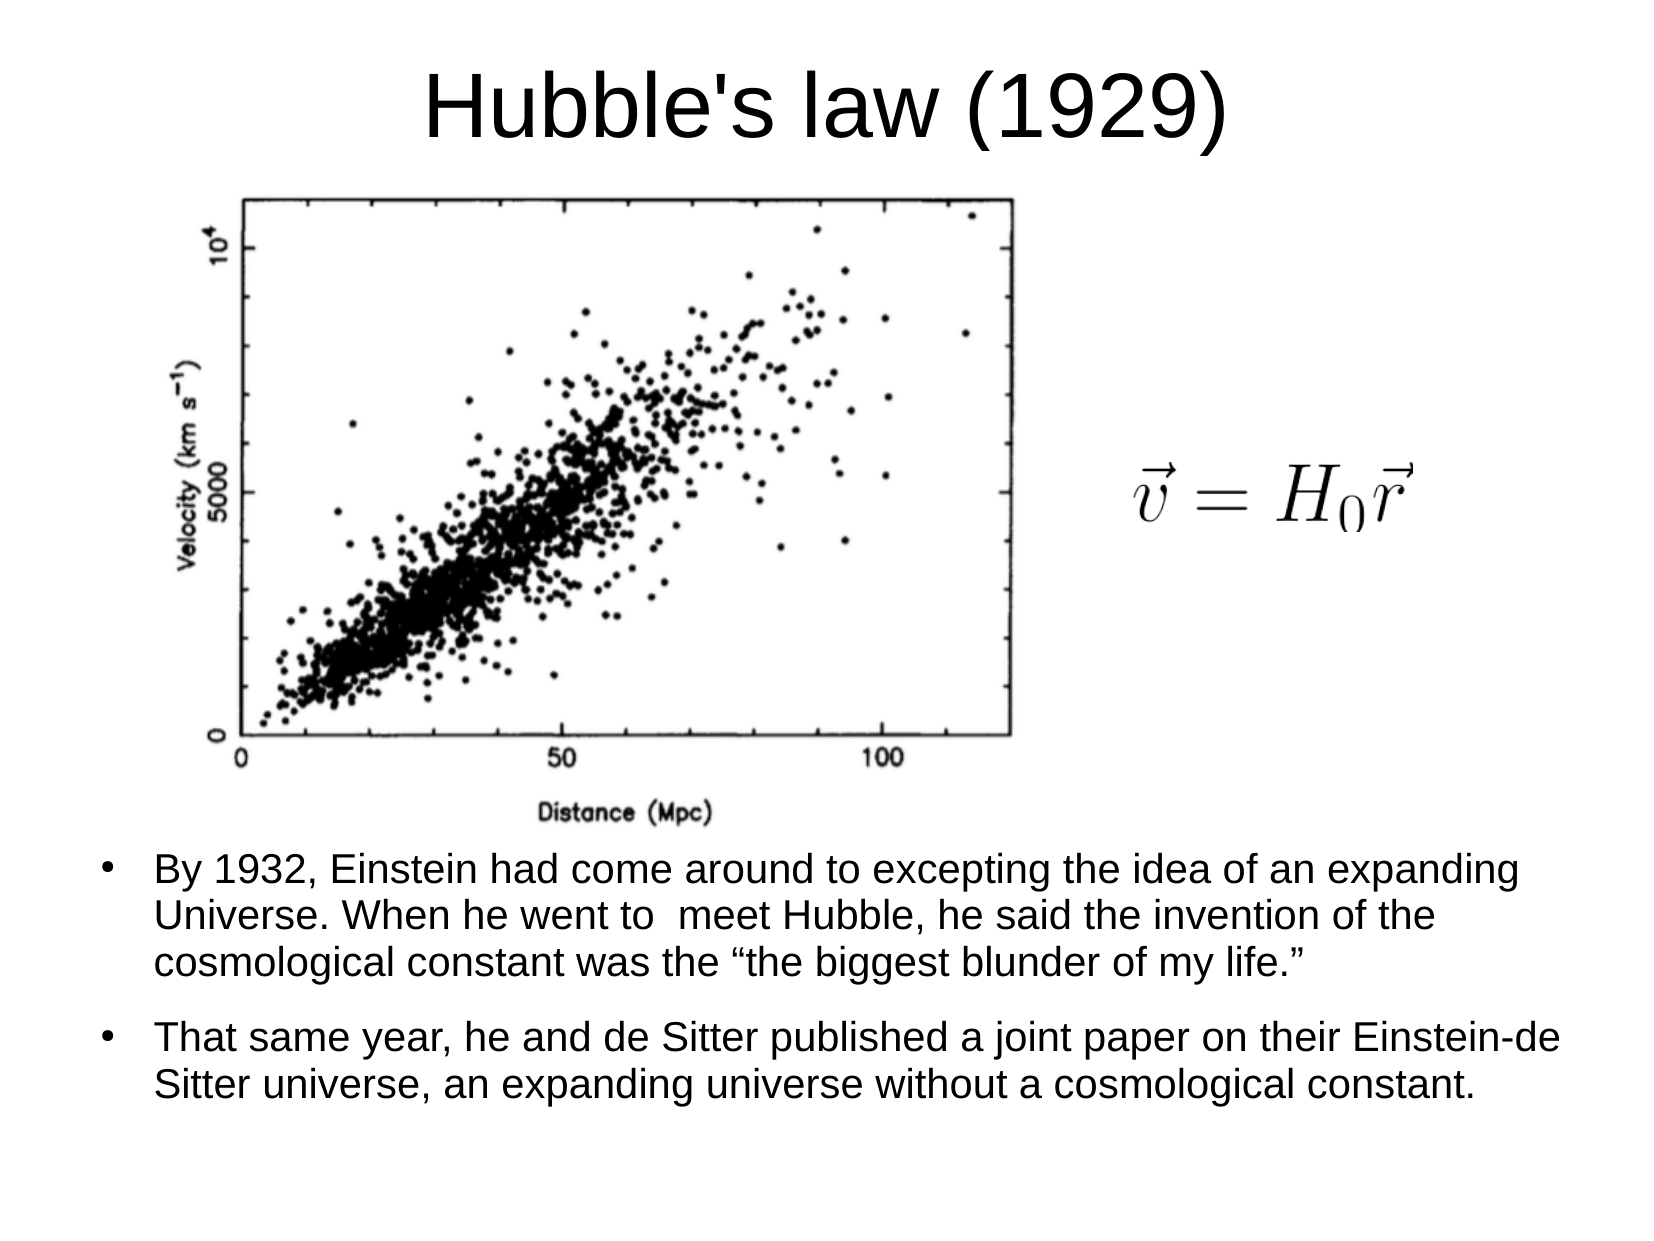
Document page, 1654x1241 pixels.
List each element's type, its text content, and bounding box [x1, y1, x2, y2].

title Hubble's law (1929) [82, 2, 1571, 210]
picture [140, 151, 1063, 839]
list By 1932, Einstein had come around to excepting the idea of an expanding Universe. When he went to meet Hubble, he said the invention of the cosmological constant was the “the biggest blunder of my life.” That same year, he and de Sitter published a joint paper on their Einstein-de Sitter universe, an expanding universe without a cosmological constant. [82, 845, 1571, 1217]
picture [1133, 462, 1413, 532]
